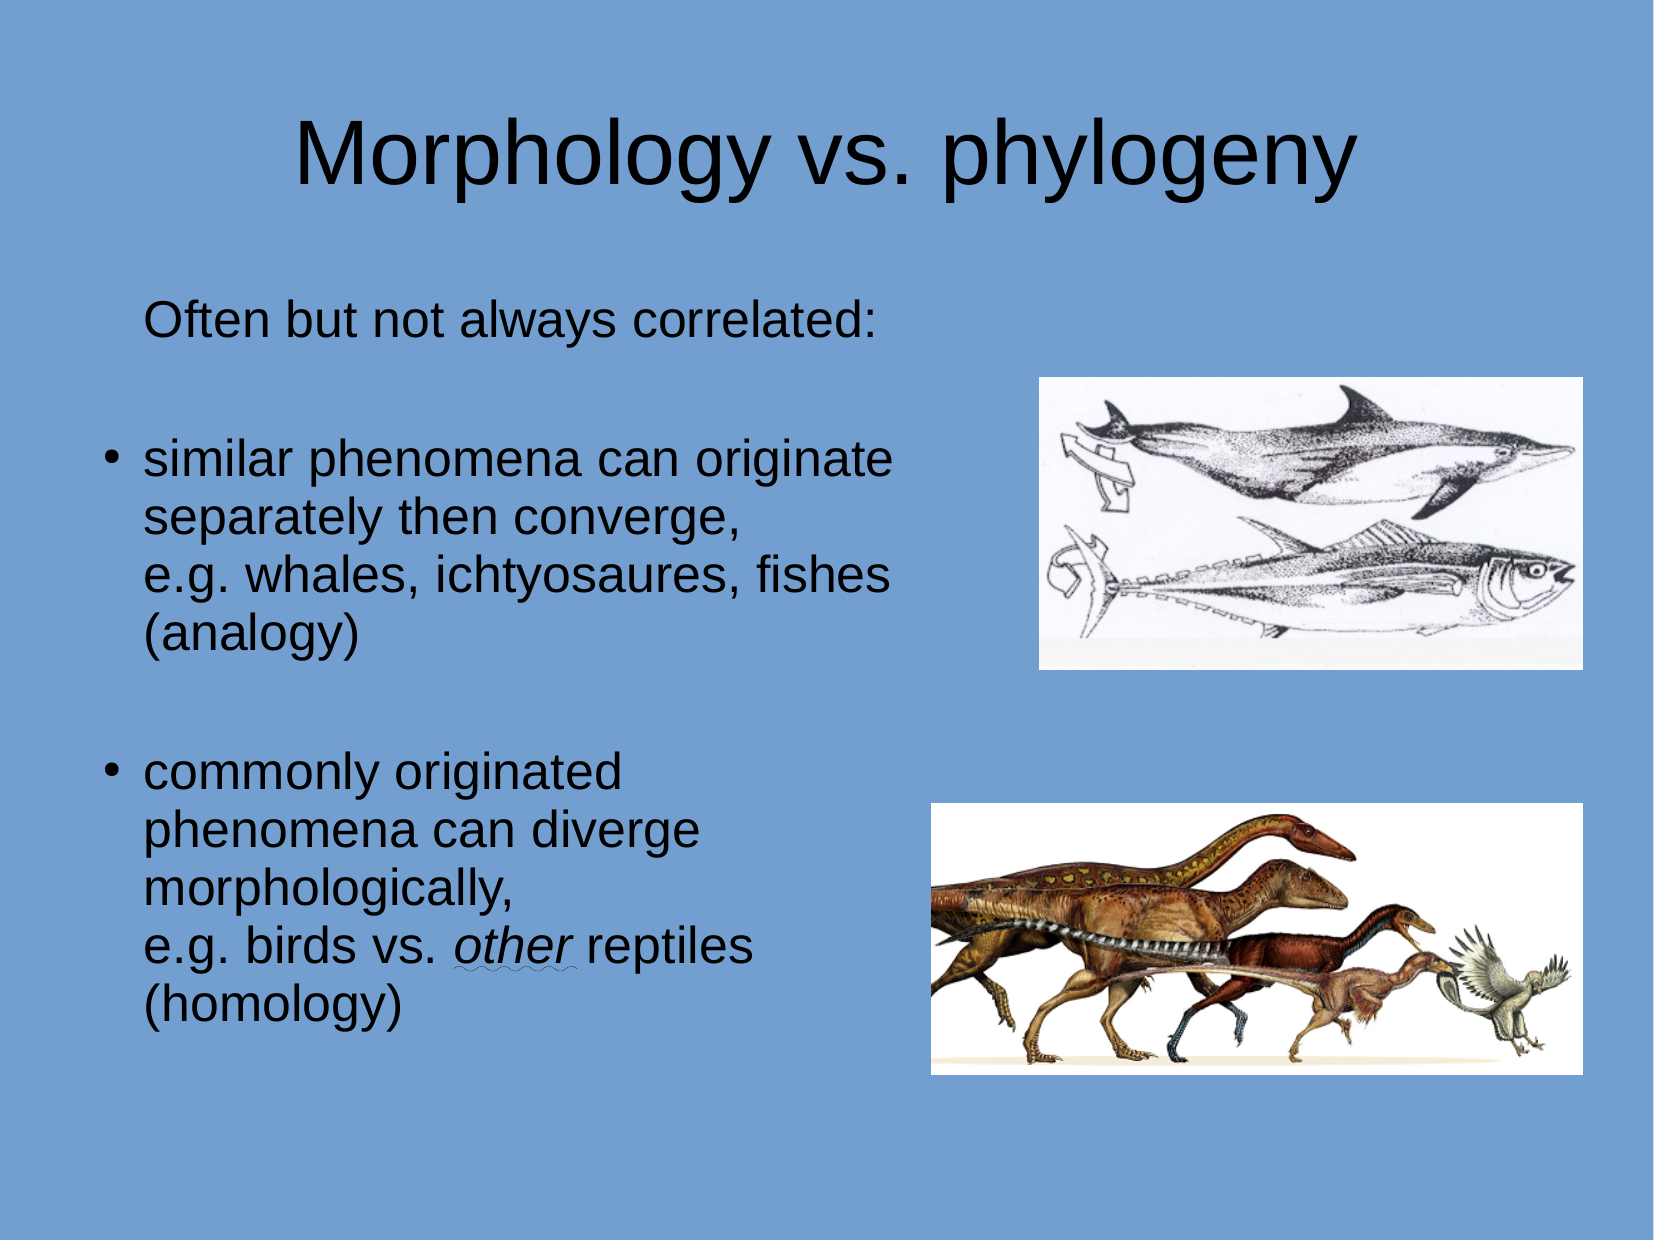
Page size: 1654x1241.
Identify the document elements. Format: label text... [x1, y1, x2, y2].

picture [931, 803, 1583, 1075]
list Often but not always correlated: similar phenomena can originate separately then converge, e.g. whales, ichtyosaures, fishes (analogy) commonly originated phenomena can diverge morphologically, e.g. birds vs. other reptiles (homology) [88, 290, 1589, 1182]
picture [1039, 377, 1583, 670]
title Morphology vs. phylogeny [82, 49, 1571, 257]
